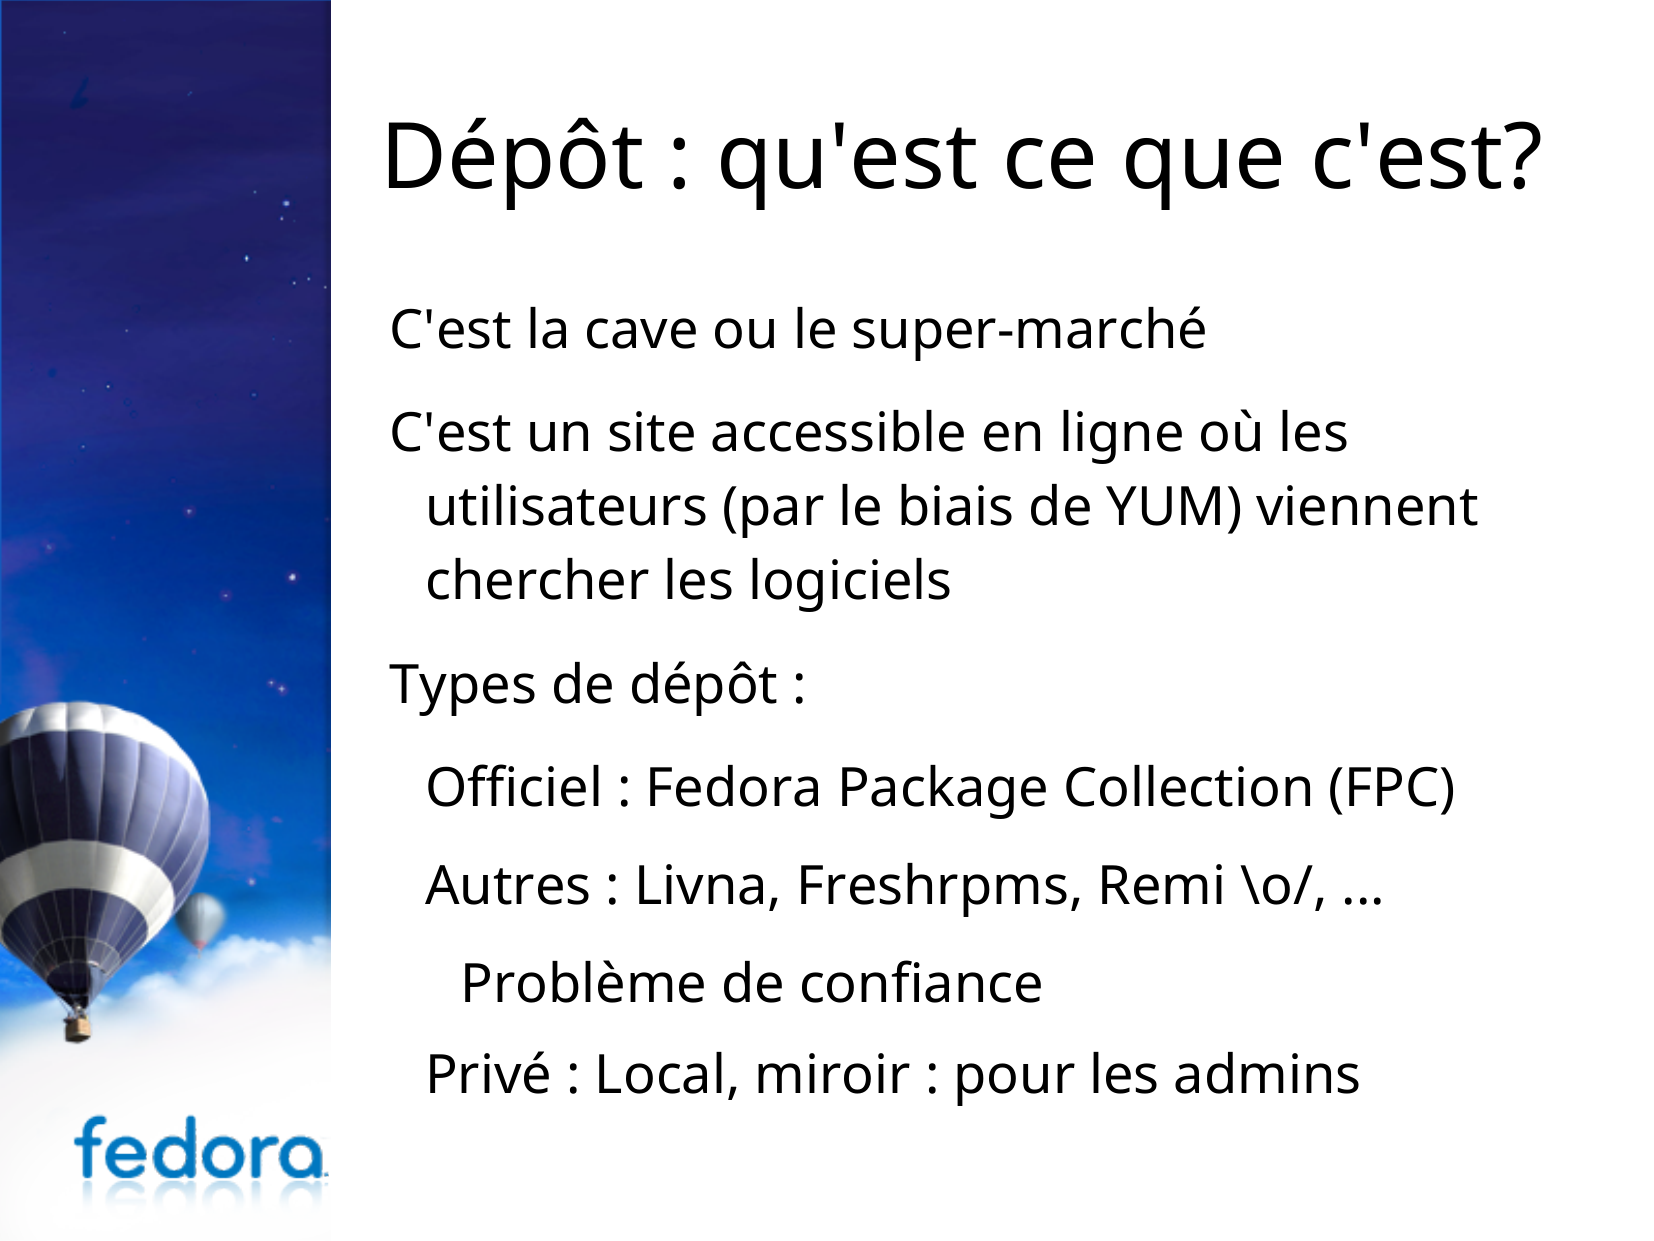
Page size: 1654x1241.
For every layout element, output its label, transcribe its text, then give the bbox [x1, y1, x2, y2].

picture [0, 0, 331, 1241]
list C'est la cave ou le super-marché C'est un site accessible en ligne où les utilisateurs (par le biais de YUM) viennent chercher les logiciels Types de dépôt : Officiel : Fedora Package Collection (FPC) Autres : Livna, Freshrpms, Remi \o/, ... Problème de confiance Privé : Local, miroir : pour les admins [354, 290, 1571, 1094]
title Dépôt : qu'est ce que c'est? [354, 99, 1571, 206]
